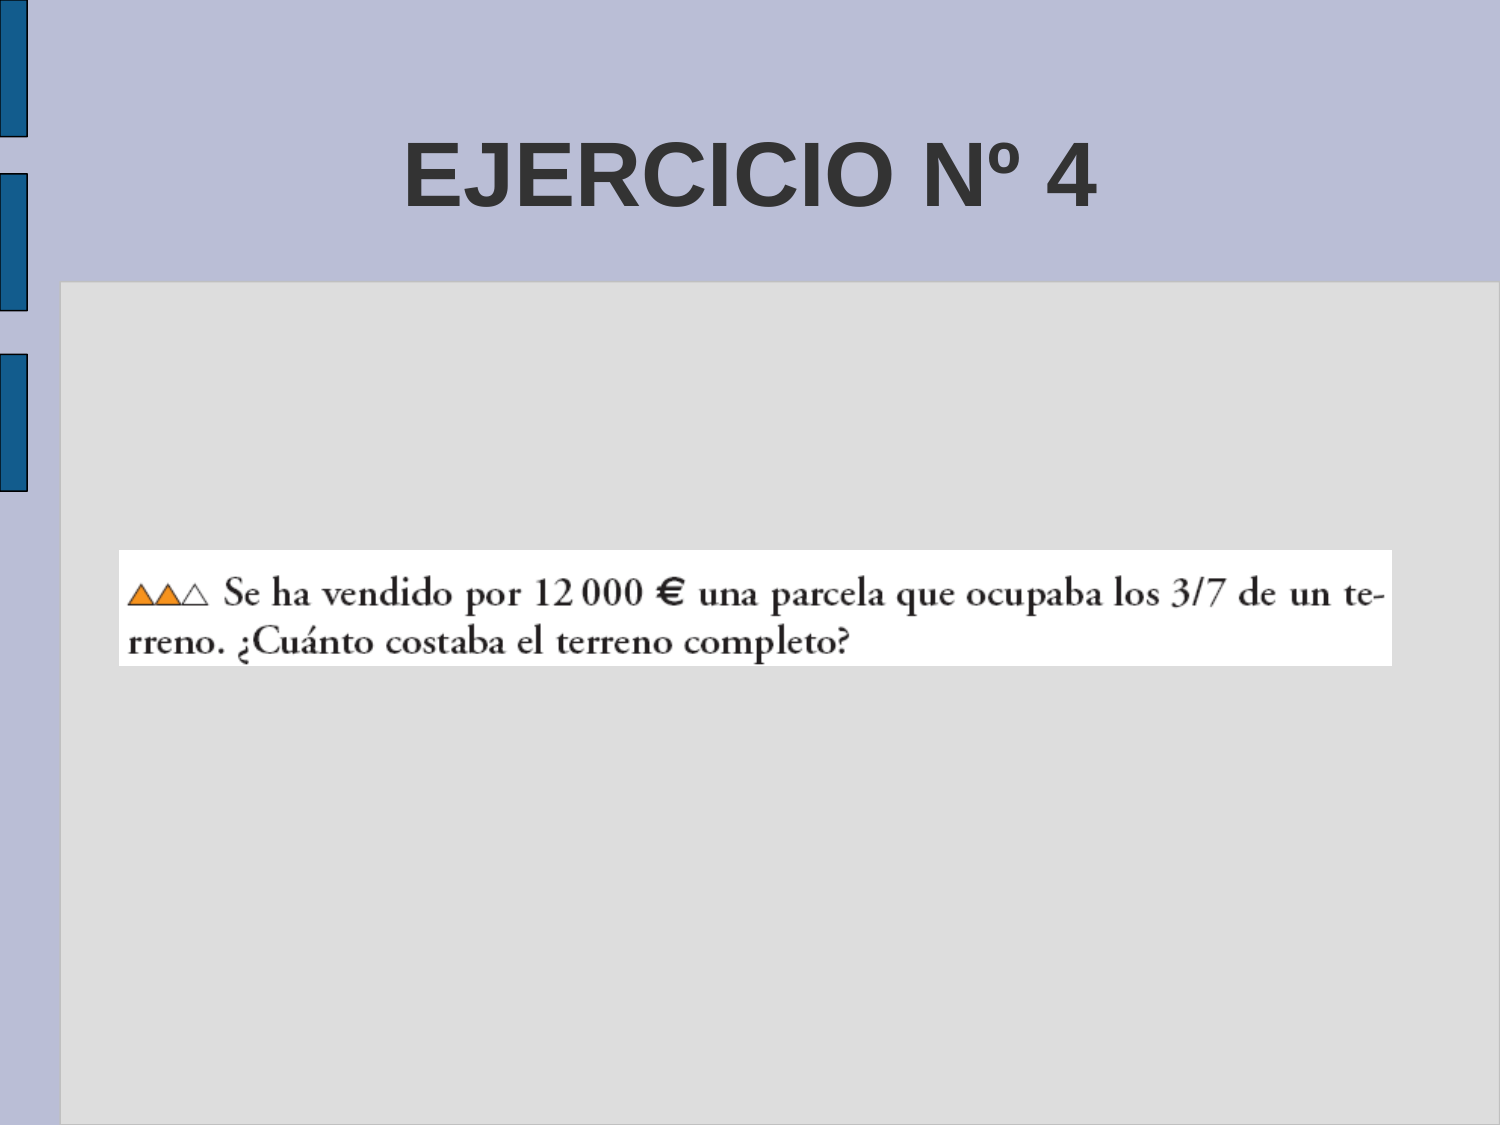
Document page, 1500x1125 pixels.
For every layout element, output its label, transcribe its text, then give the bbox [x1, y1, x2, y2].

title EJERCICIO Nº 4 [110, 80, 1391, 271]
picture [119, 550, 1392, 666]
